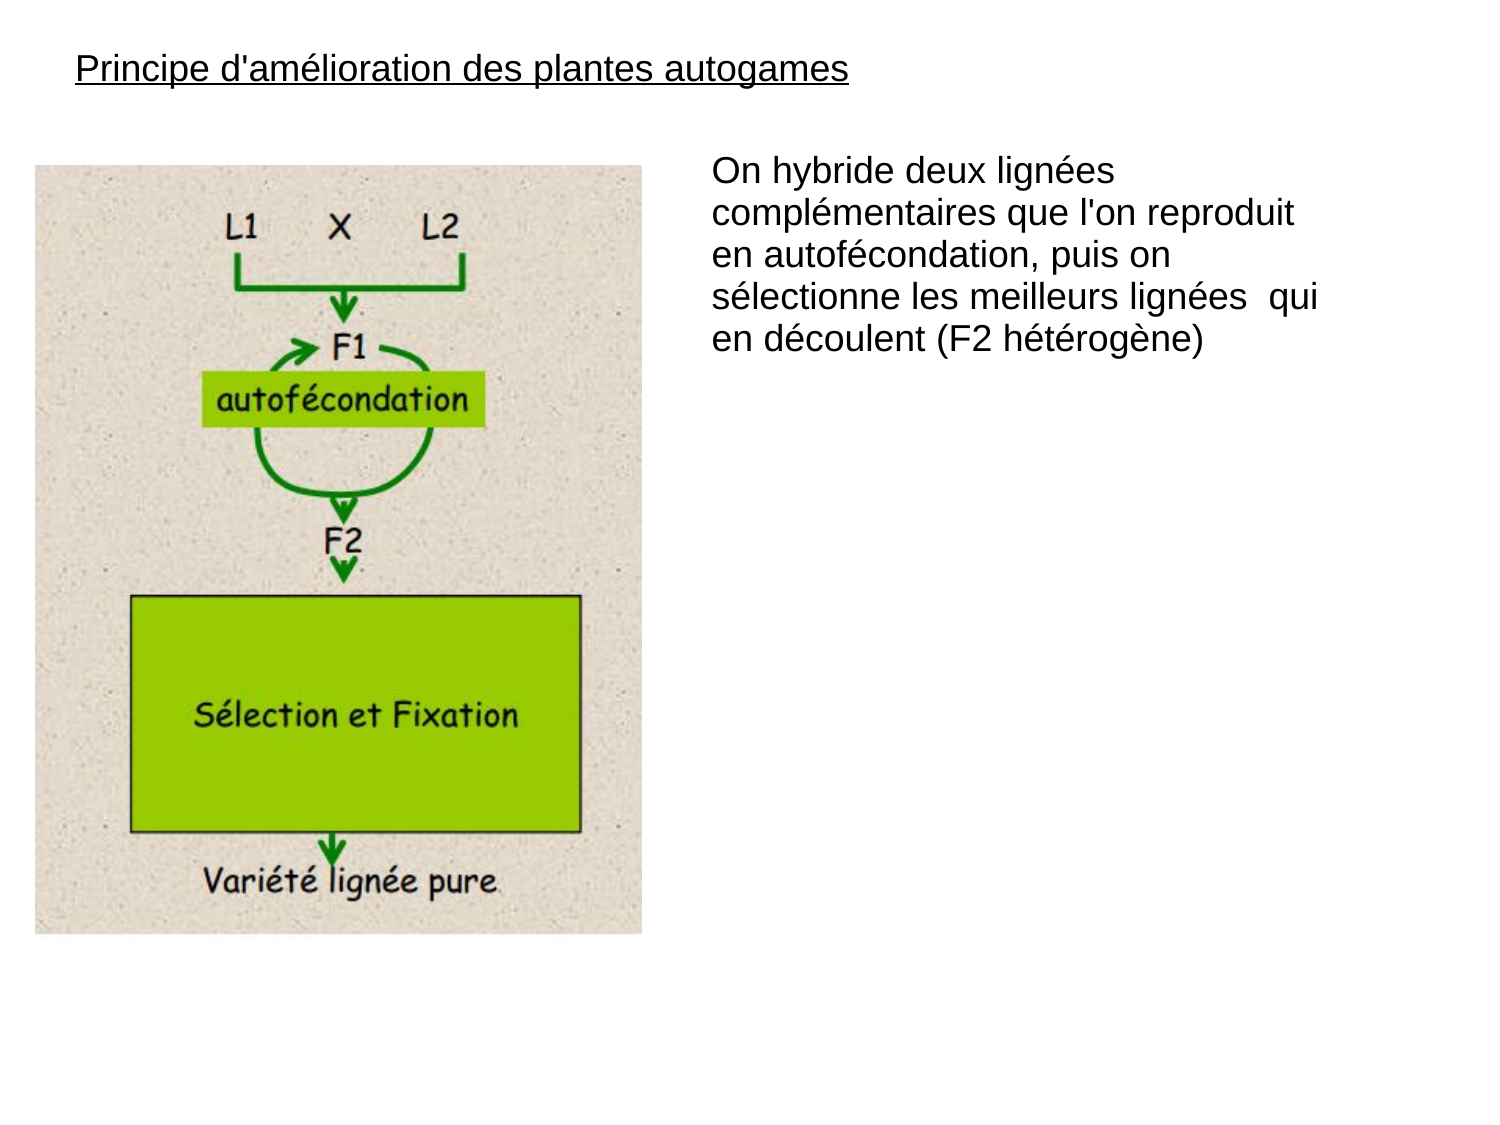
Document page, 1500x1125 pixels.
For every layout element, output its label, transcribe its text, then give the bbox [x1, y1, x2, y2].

list Principe d'amélioration des plantes autogames [75, 47, 1425, 916]
text_box On hybride deux lignées complémentaires que l'on reproduit en autofécondation, puis on sélectionne les meilleurs lignées qui en découlent (F2 hétérogène) [696, 141, 1335, 367]
picture [35, 165, 642, 950]
